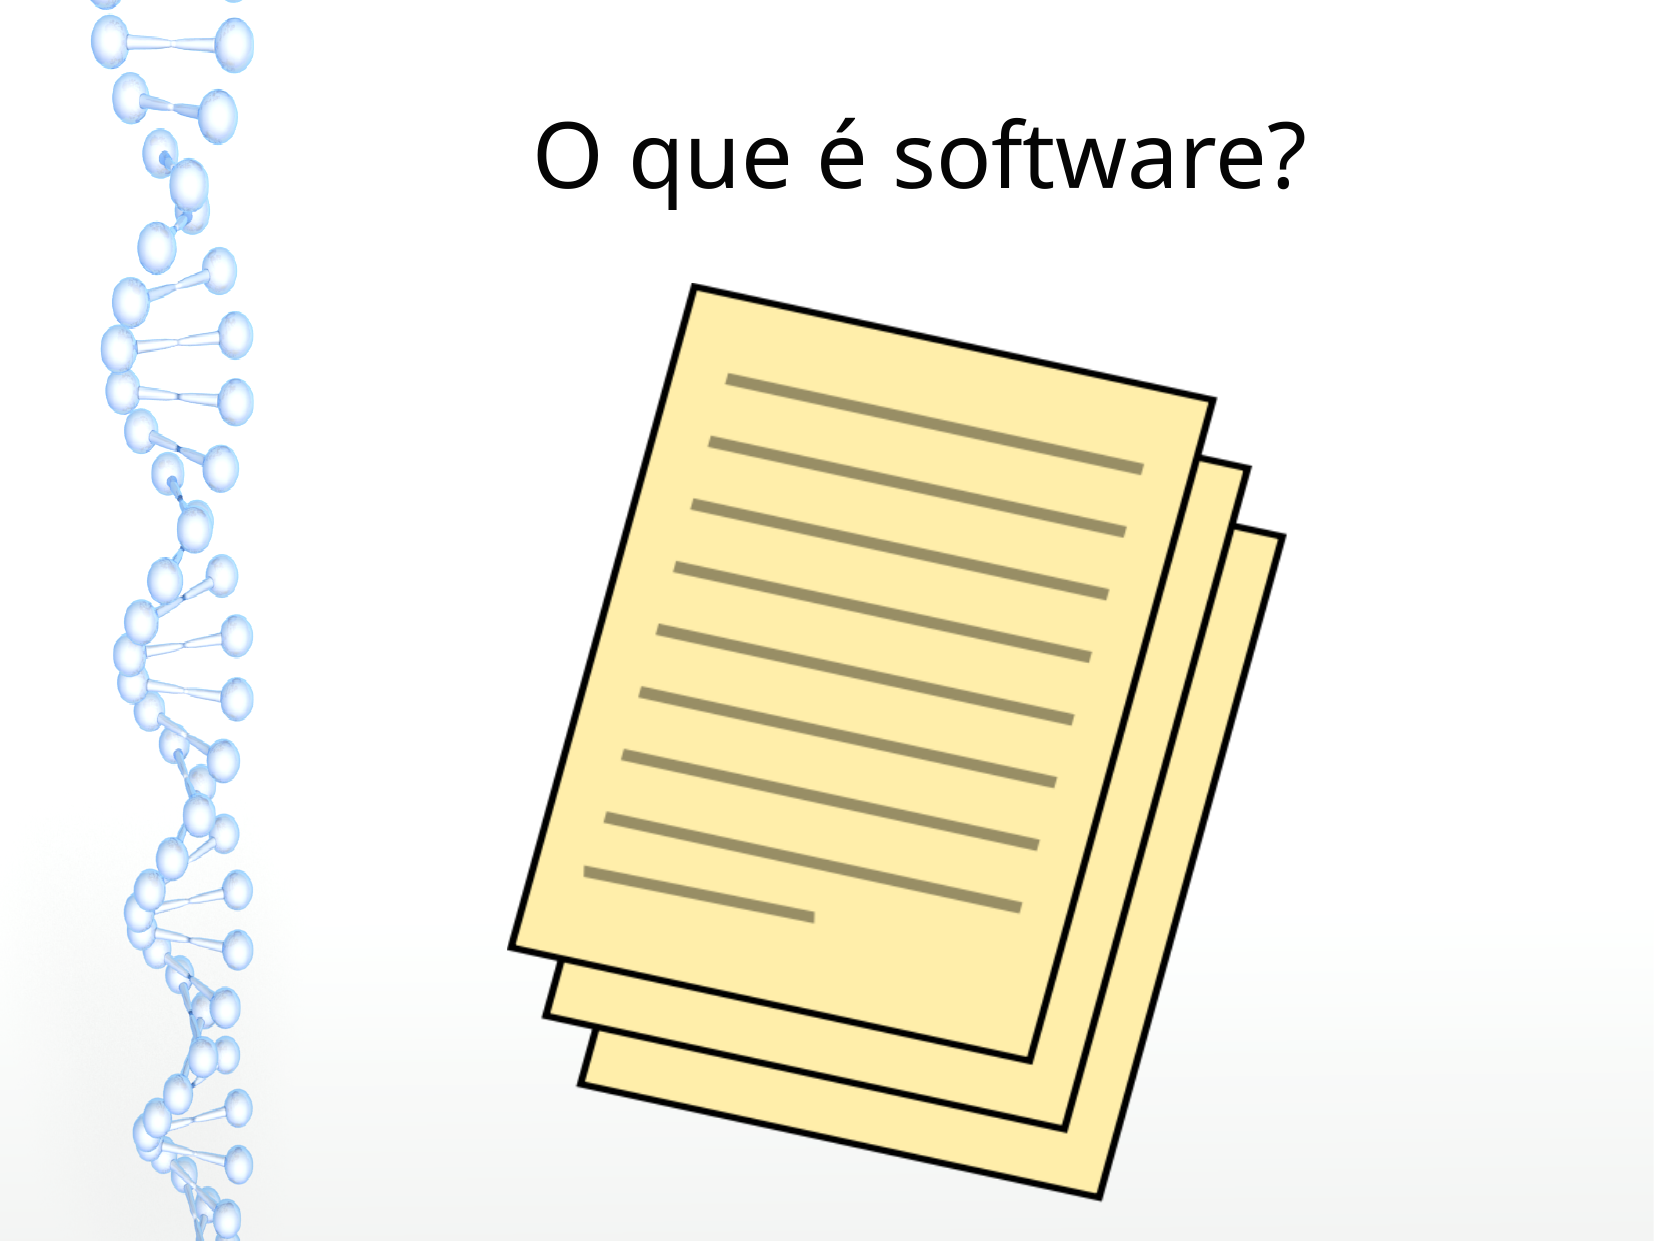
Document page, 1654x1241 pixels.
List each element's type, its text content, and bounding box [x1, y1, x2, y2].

picture [0, 0, 1654, 1241]
title O que é software? [269, 49, 1571, 257]
